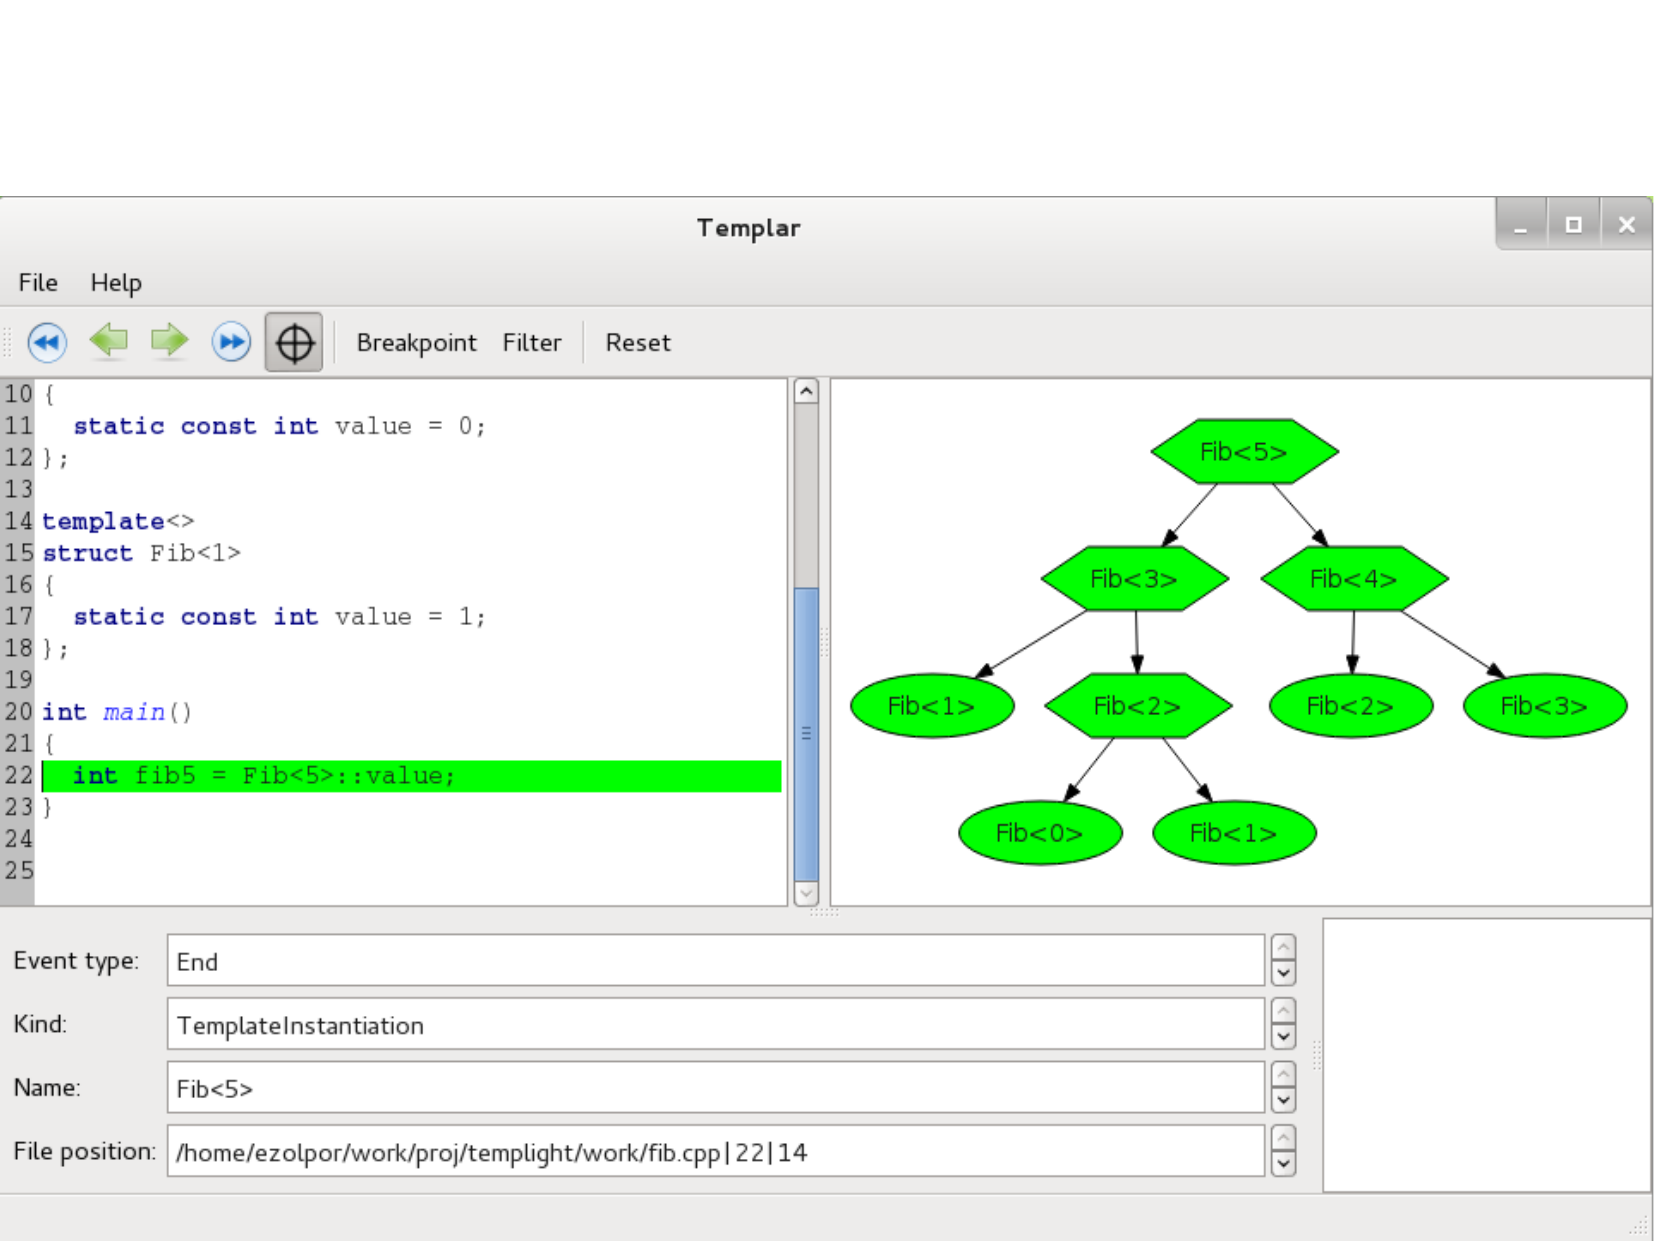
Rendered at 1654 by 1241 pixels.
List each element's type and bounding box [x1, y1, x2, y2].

picture [0, 196, 1654, 1241]
